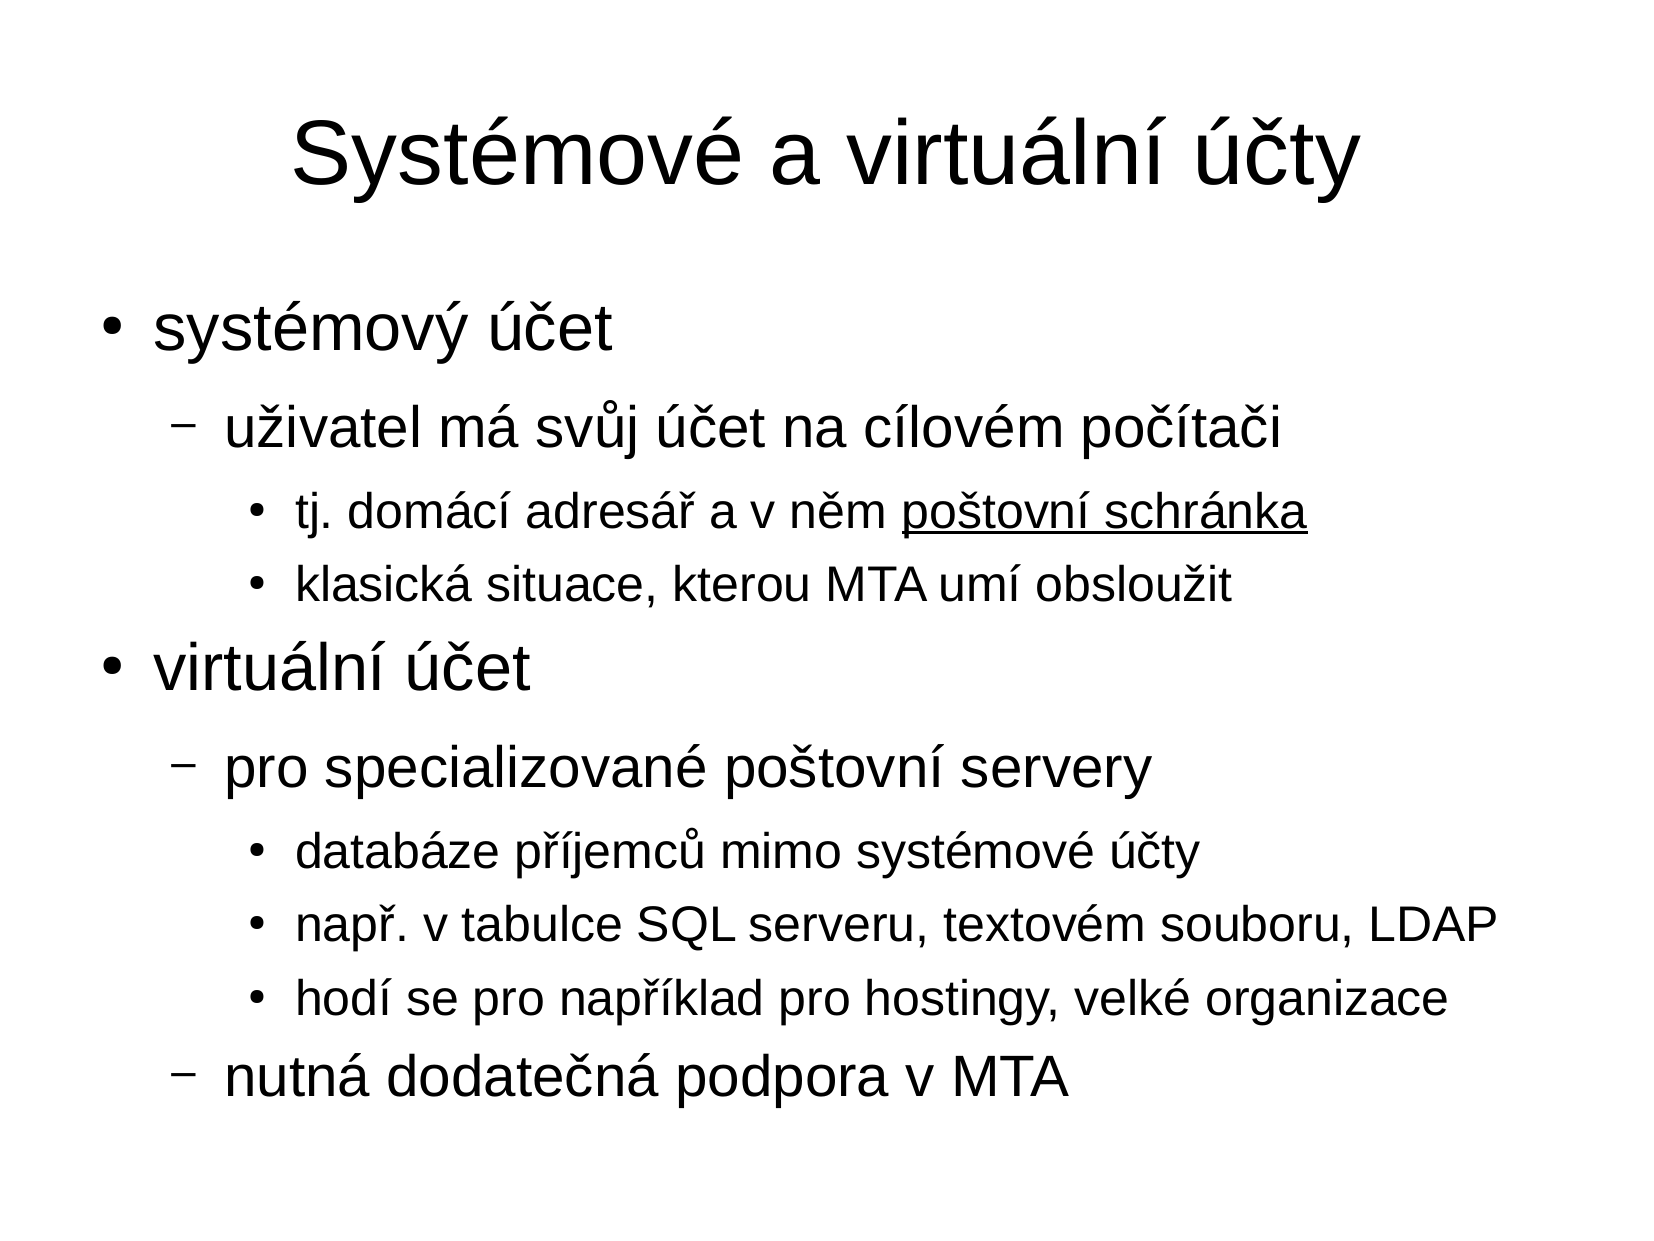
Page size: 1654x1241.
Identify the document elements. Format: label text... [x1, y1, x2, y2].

title Systémové a virtuální účty [82, 49, 1571, 257]
list systémový účet uživatel má svůj účet na cílovém počítači tj. domácí adresář a v něm poštovní schránka klasická situace, kterou MTA umí obsloužit virtuální účet pro specializované poštovní servery databáze příjemců mimo systémové účty např. v tabulce SQL serveru, textovém souboru, LDAP hodí se pro například pro hostingy, velké organizace nutná dodatečná podpora v MTA [82, 290, 1571, 1109]
